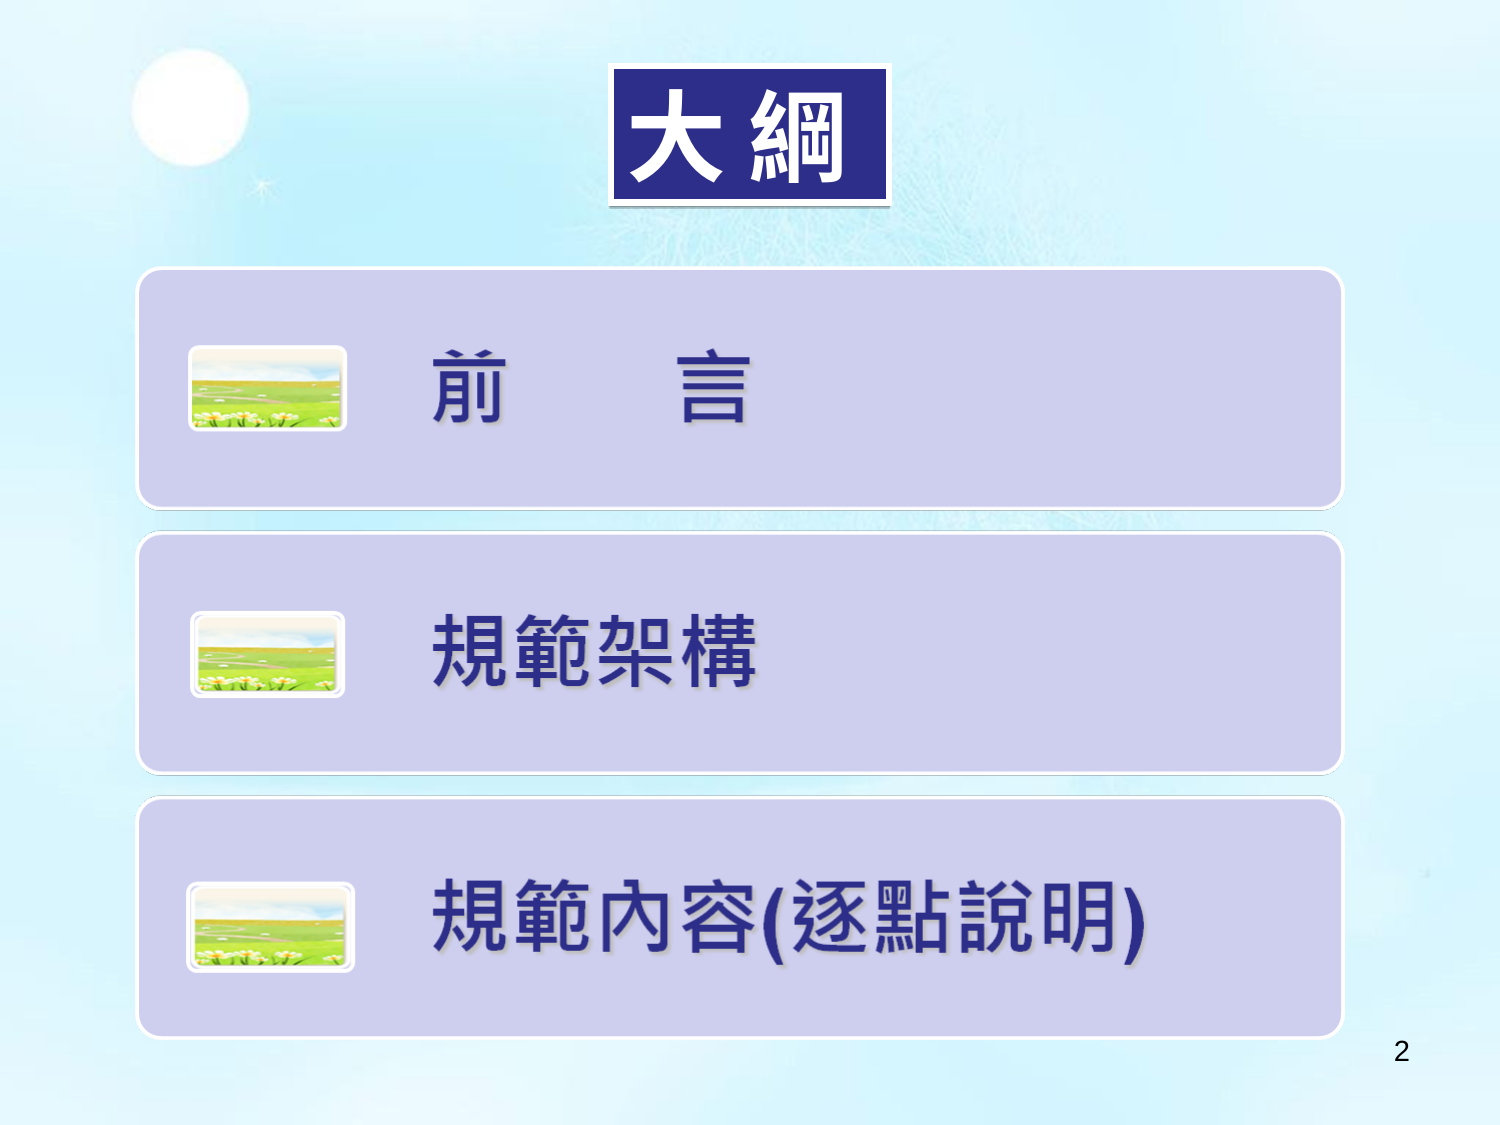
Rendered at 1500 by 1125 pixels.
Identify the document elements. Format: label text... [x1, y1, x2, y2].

title 大 綱 [611, 66, 889, 203]
picture [0, 0, 1500, 1125]
text_box <編號> [1074, 1024, 1426, 1103]
